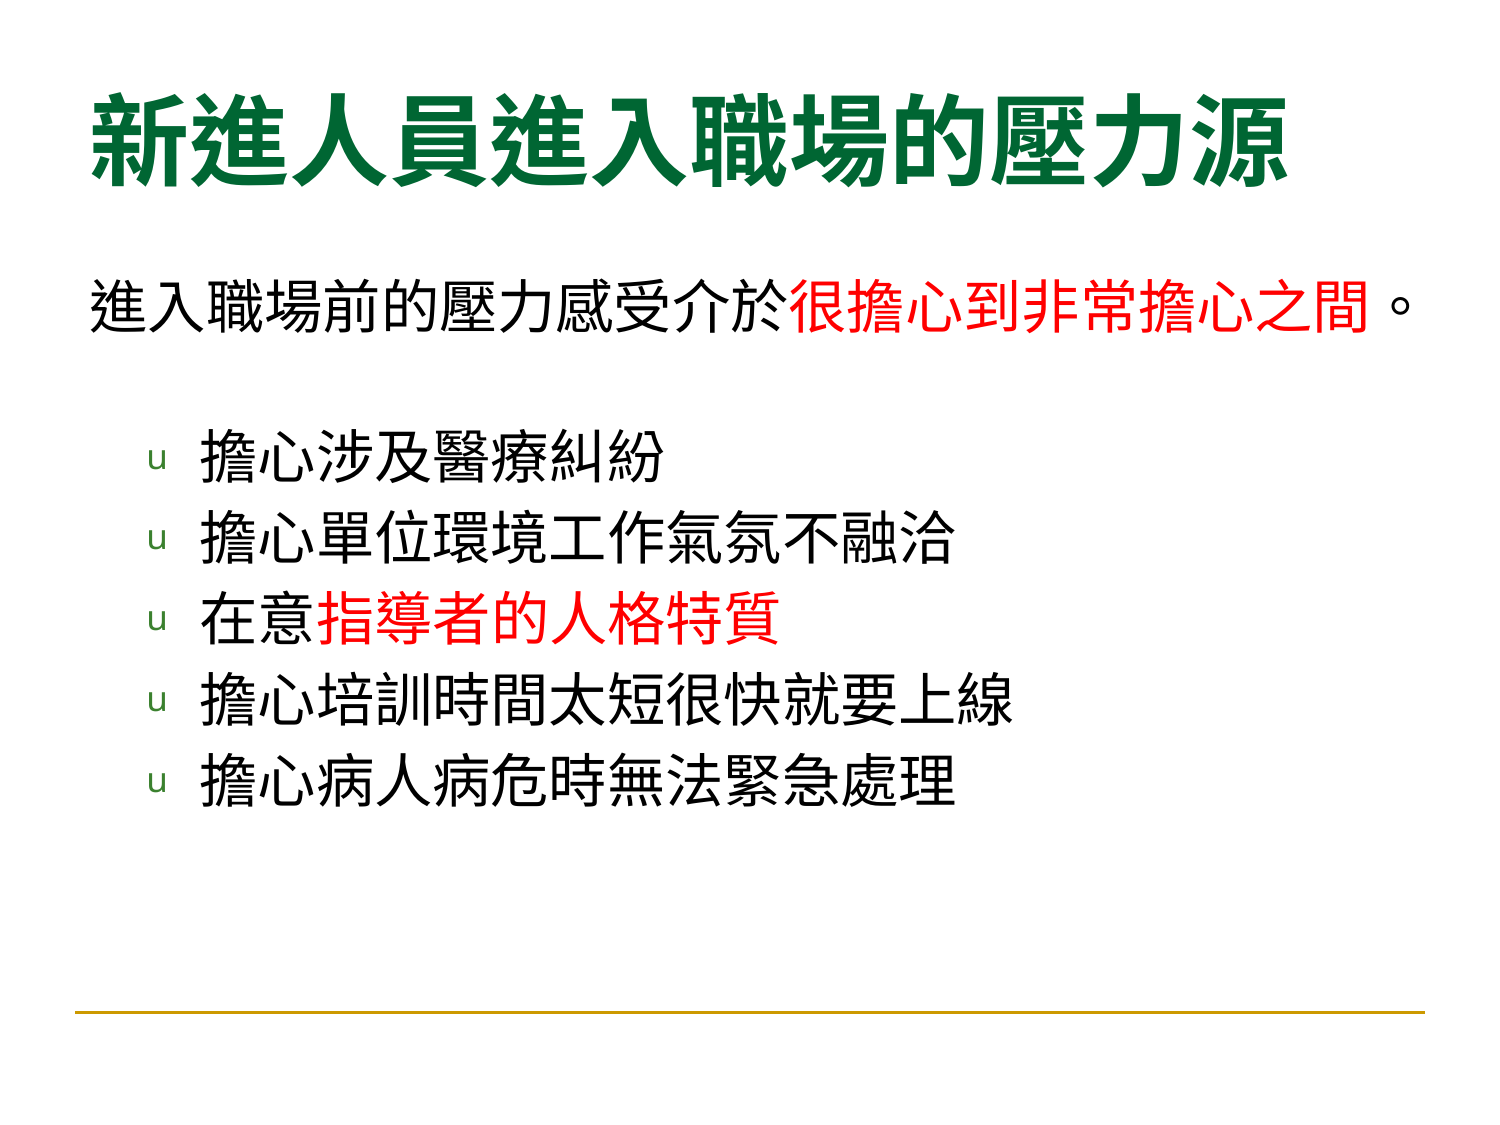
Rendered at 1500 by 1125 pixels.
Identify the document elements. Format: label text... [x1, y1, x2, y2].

list 進入職場前的壓力感受介於很擔心到非常擔心之間。 擔心涉及醫療糾紛 擔心單位環境工作氣氛不融洽 在意指導者的人格特質 擔心培訓時間太短很快就要上線 擔心病人病危時無法緊急處理 [75, 262, 1471, 1006]
title 新進人員進入職場的壓力源 [75, 45, 1425, 233]
